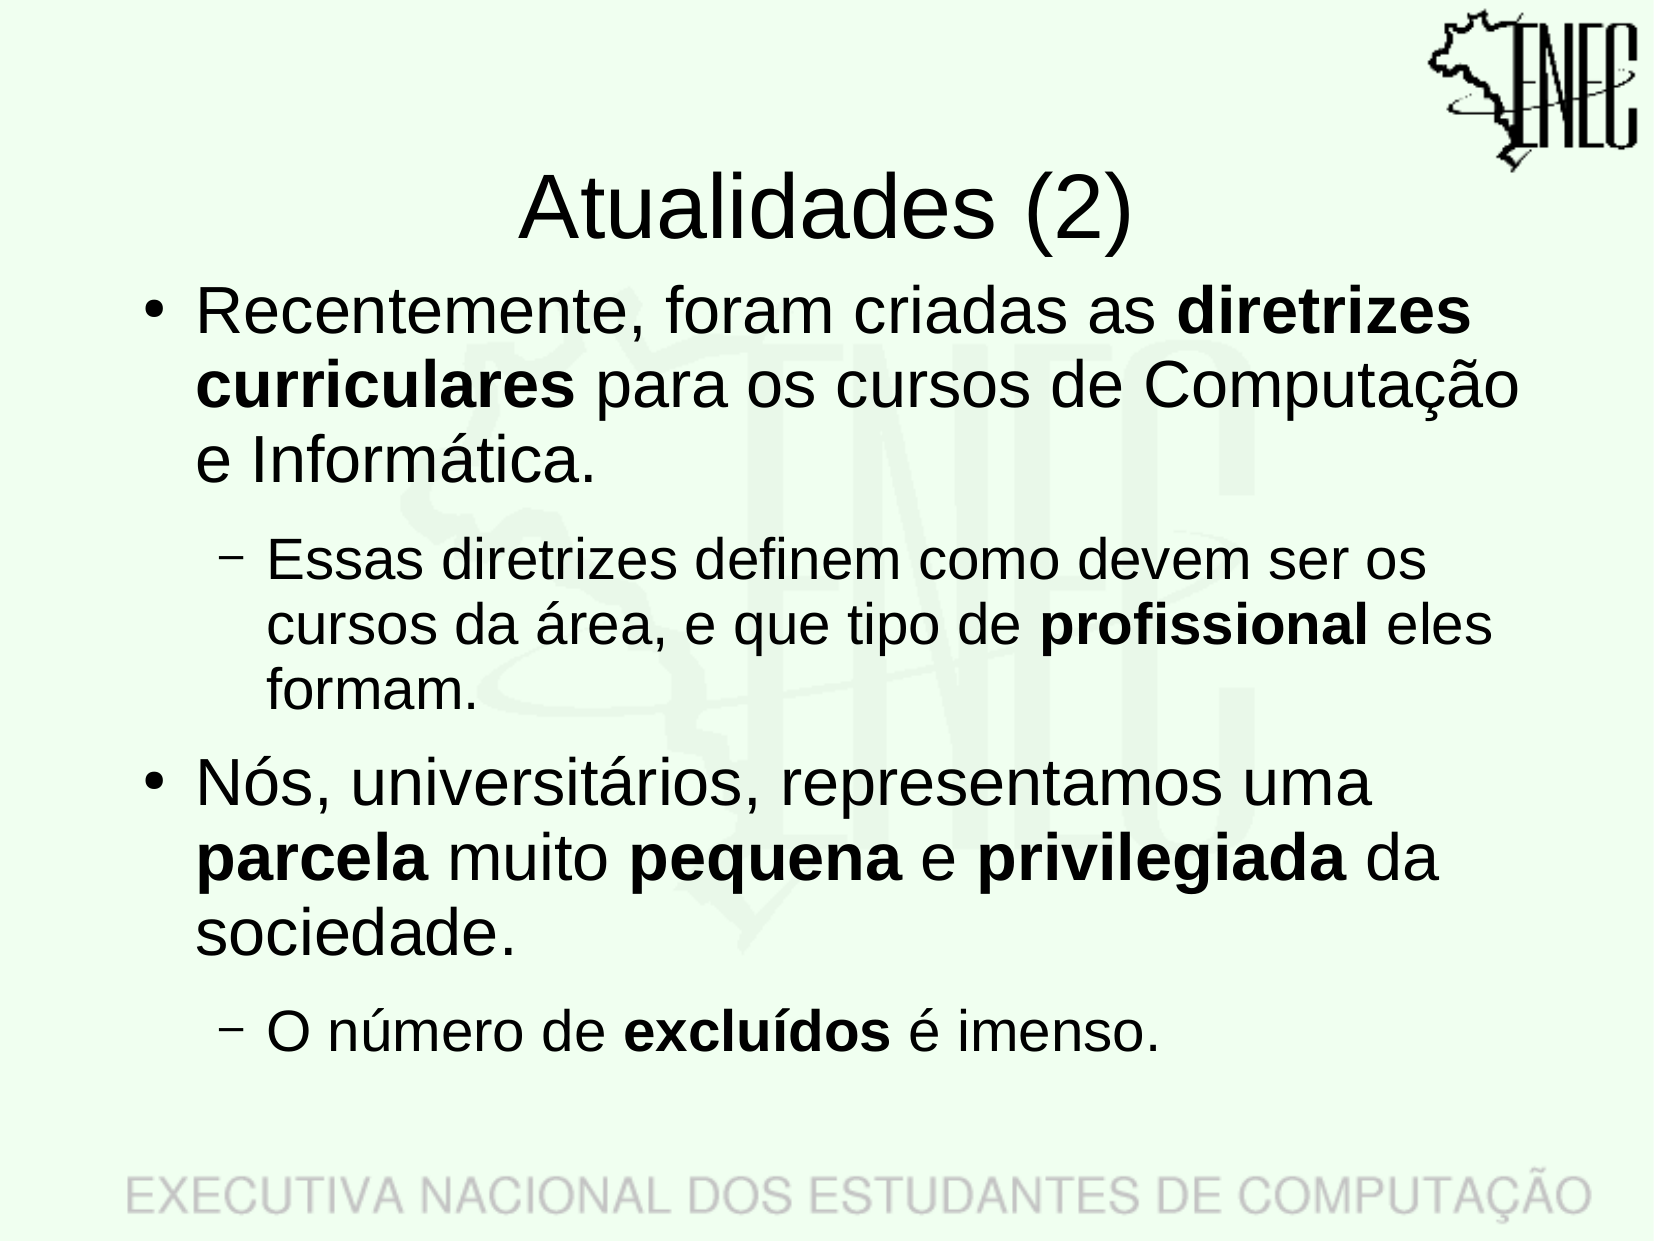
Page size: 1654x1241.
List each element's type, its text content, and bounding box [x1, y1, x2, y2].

list Recentemente, foram criadas as diretrizes curriculares para os cursos de Computação e Informática. Essas diretrizes definem como devem ser os cursos da área, e que tipo de profissional eles formam. Nós, universitários, representamos uma parcela muito pequena e privilegiada da sociedade. O número de excluídos é imenso. [124, 272, 1537, 1164]
title Atualidades (2) [121, 102, 1534, 311]
picture [0, 0, 1654, 1241]
